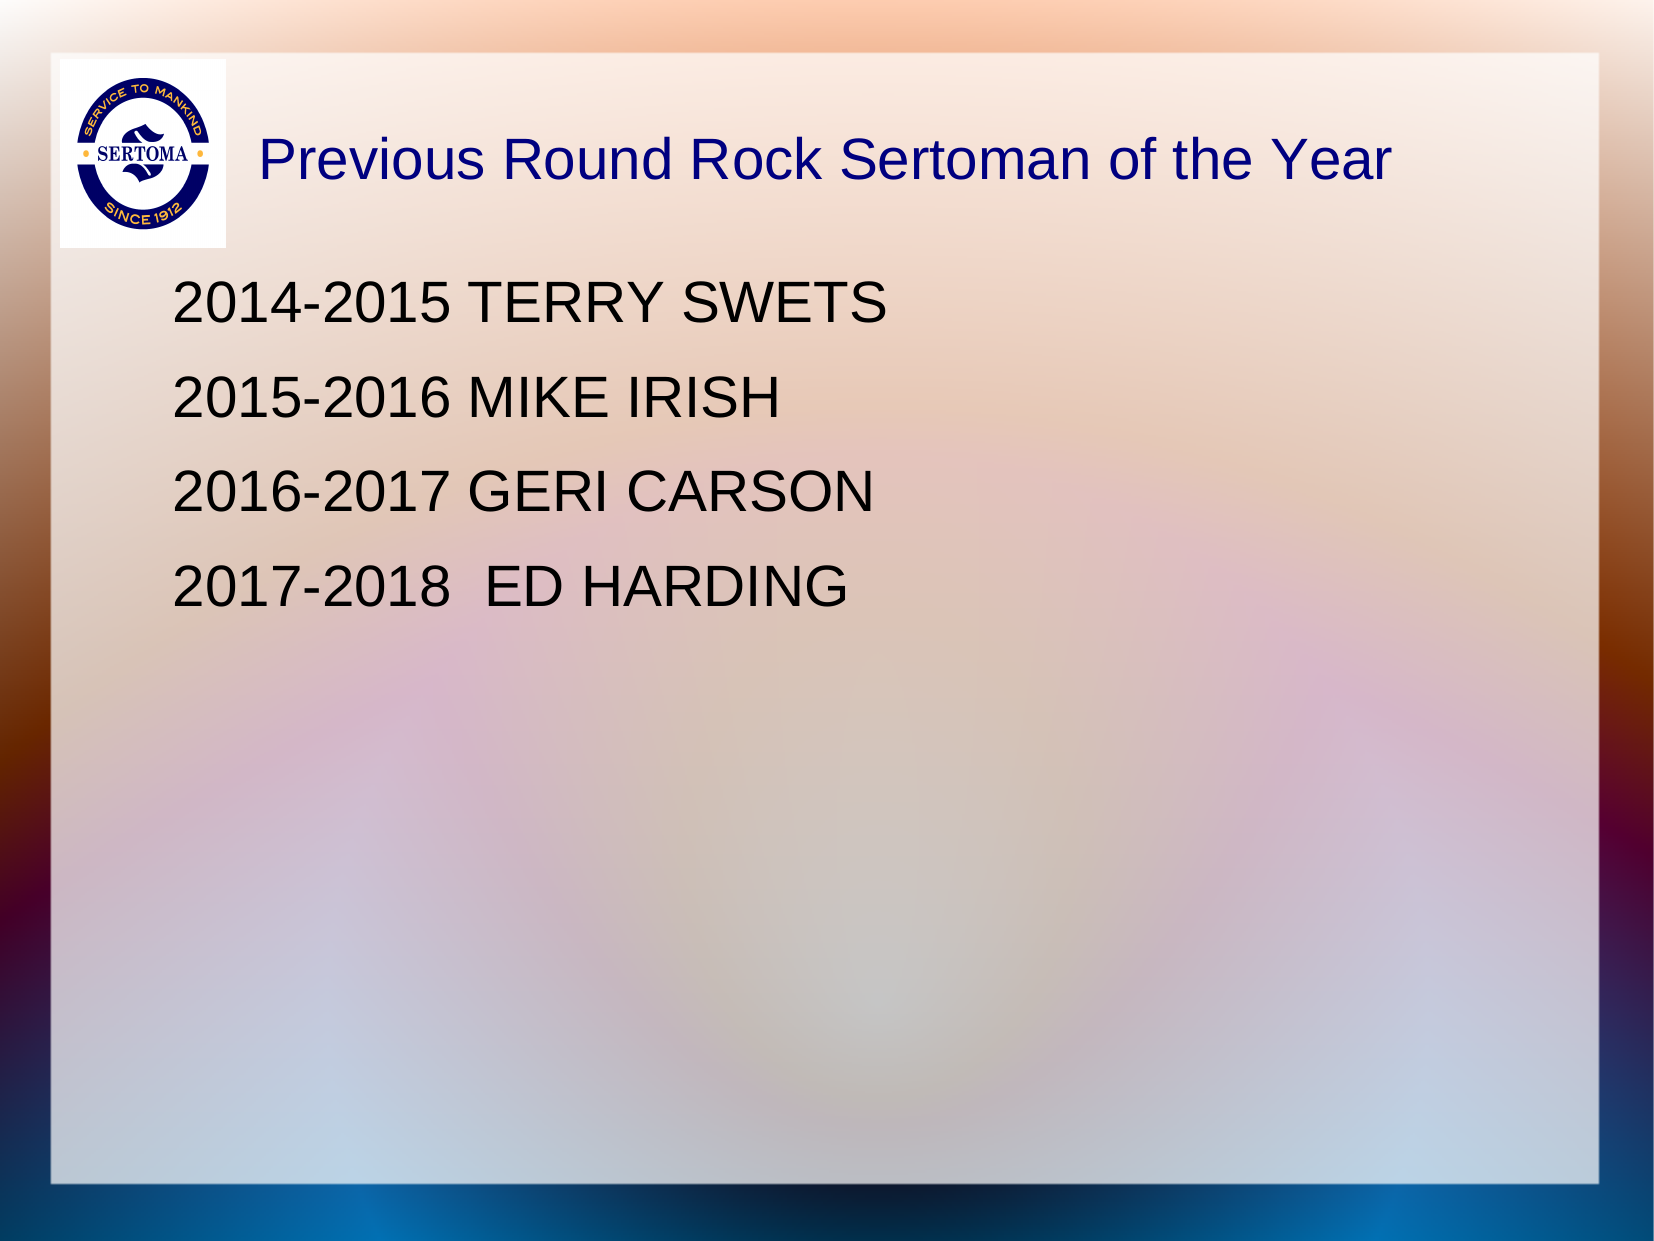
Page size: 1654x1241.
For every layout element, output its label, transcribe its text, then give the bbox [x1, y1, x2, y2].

picture [0, 0, 1654, 1241]
list 2014-2015 TERRY SWETS 2015-2016 MIKE IRISH 2016-2017 GERI CARSON 2017-2018 ED HARDING [101, 270, 1591, 1014]
title Previous Round Rock Sertoman of the Year [82, 55, 1571, 263]
